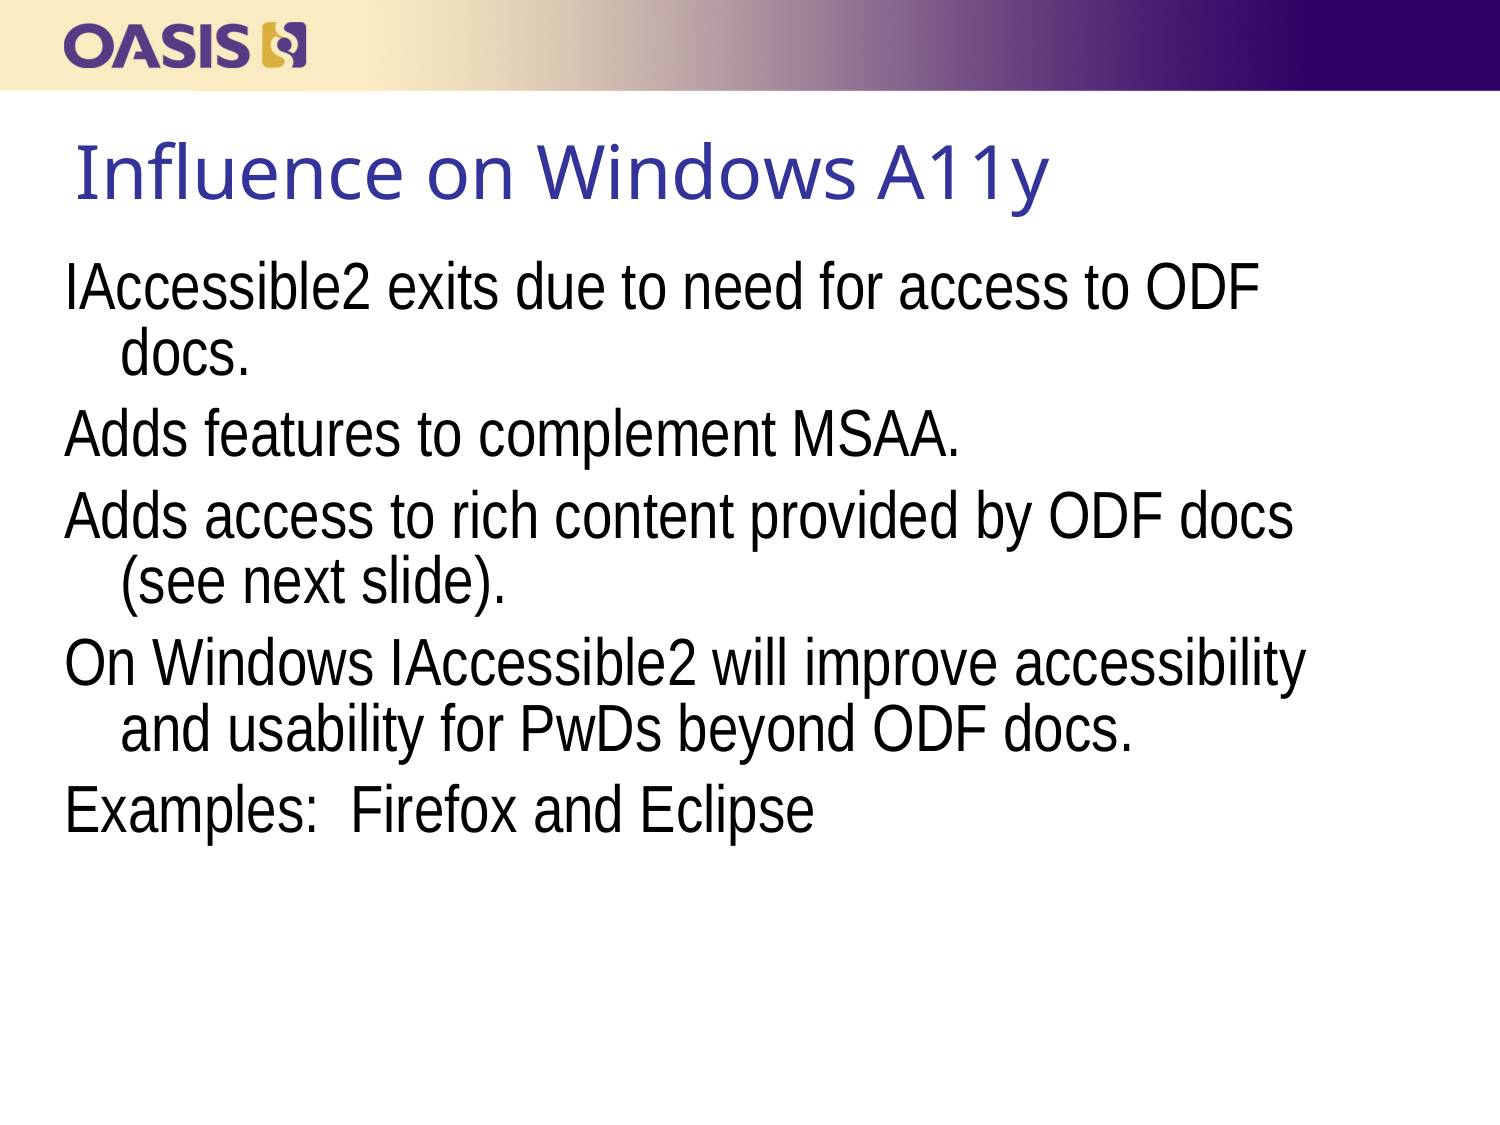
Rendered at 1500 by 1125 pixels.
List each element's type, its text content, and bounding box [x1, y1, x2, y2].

picture [0, 0, 1500, 1125]
title Influence on Windows A11y [75, 121, 1438, 229]
list IAccessible2 exits due to need for access to ODF docs. Adds features to complement MSAA. Adds access to rich content provided by ODF docs (see next slide). On Windows IAccessible2 will improve accessibility and usability for PwDs beyond ODF docs. Examples: Firefox and Eclipse [64, 257, 1402, 1017]
